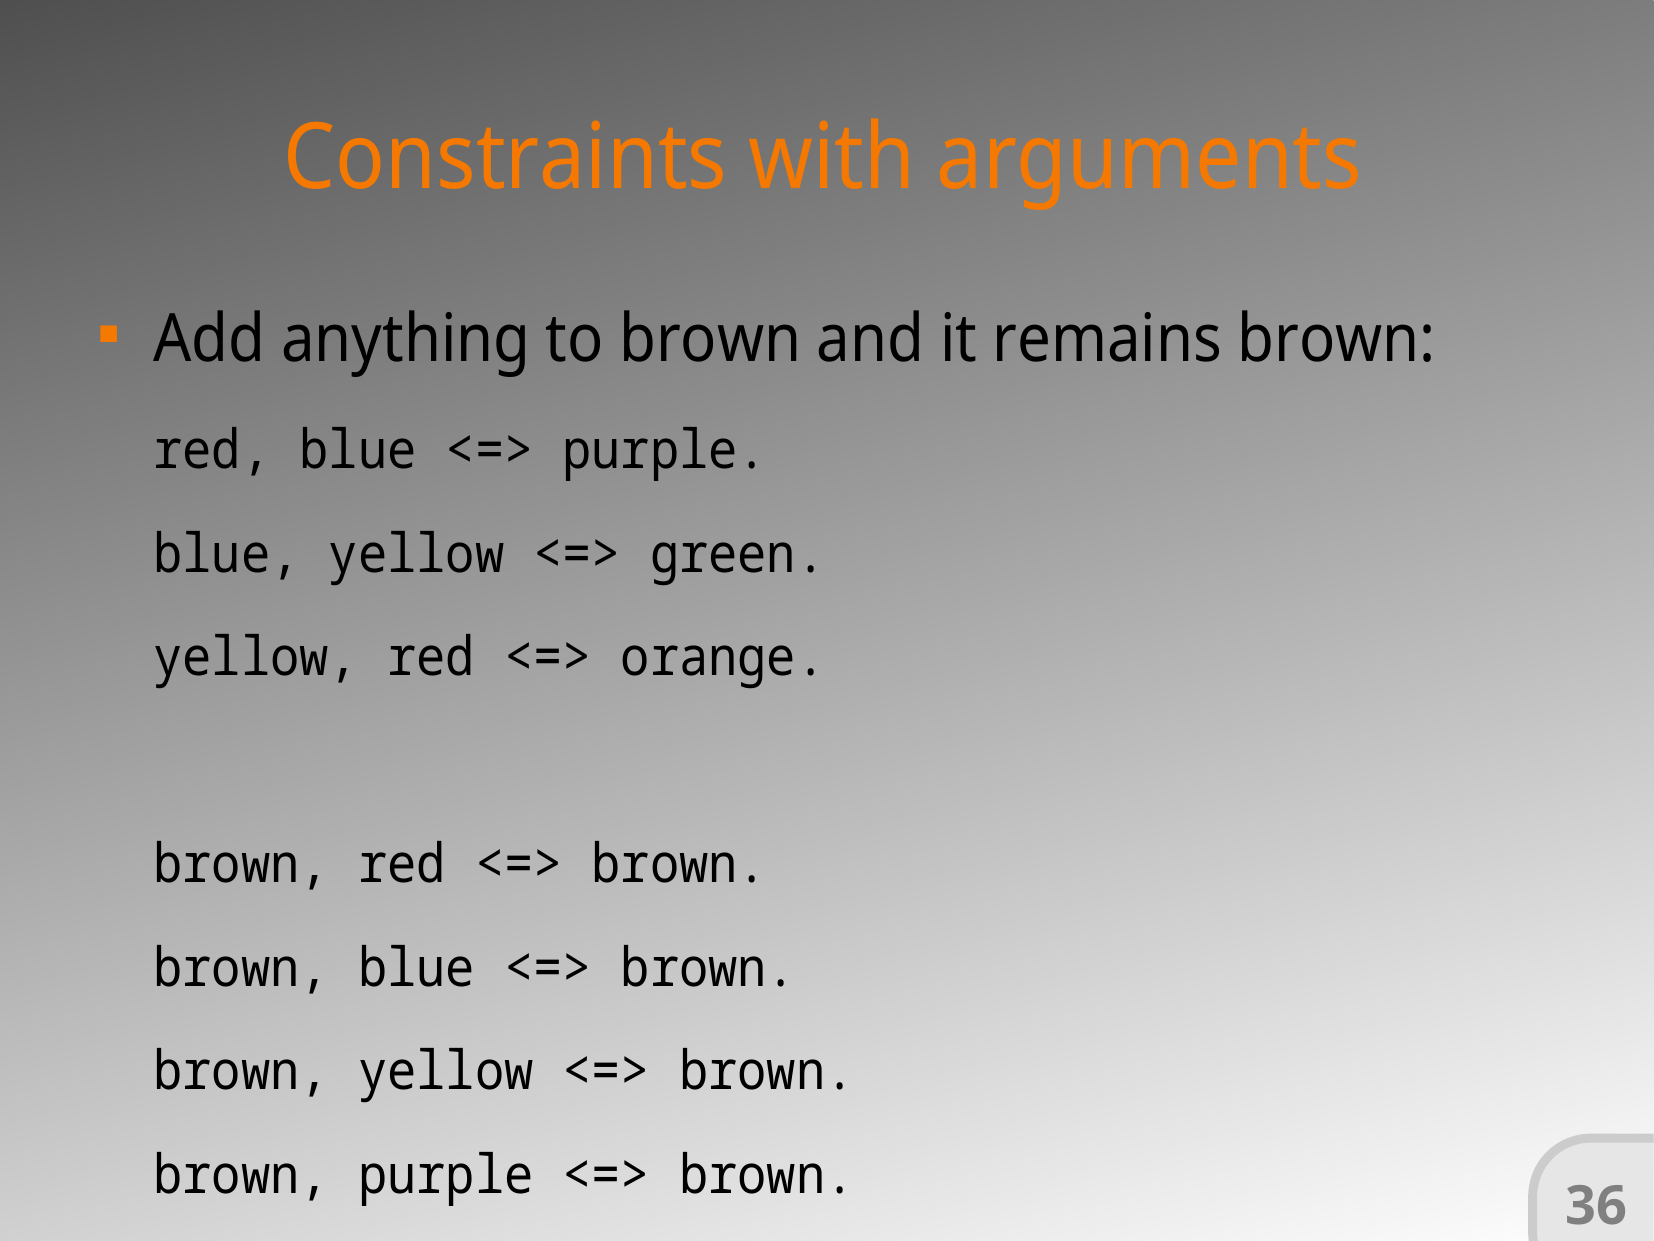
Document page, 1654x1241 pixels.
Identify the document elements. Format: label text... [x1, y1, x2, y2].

title Constraints with arguments [18, 49, 1629, 257]
list Add anything to brown and it remains brown: red, blue <=> purple. blue, yellow <=> green. yellow, red <=> orange. brown, red <=> brown. brown, blue <=> brown. brown, yellow <=> brown. brown, purple <=> brown. ... [82, 290, 1571, 1241]
